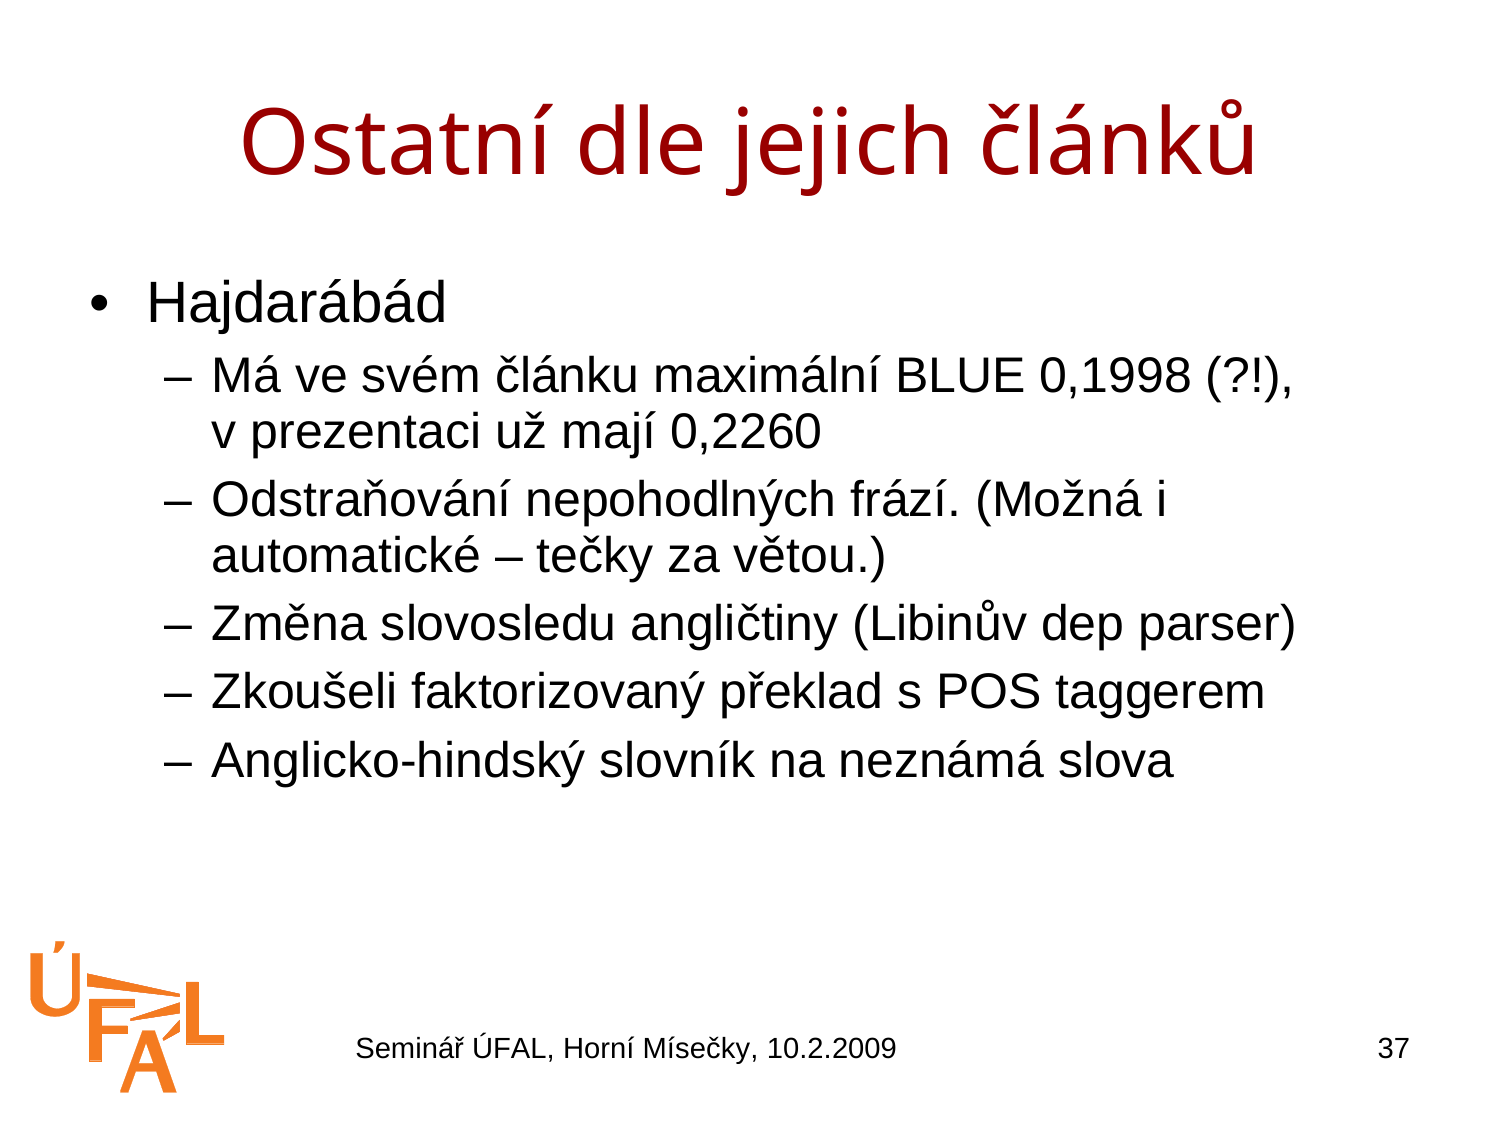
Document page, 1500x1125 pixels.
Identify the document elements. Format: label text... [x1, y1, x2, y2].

list Hajdarábád Má ve svém článku maximální BLUE 0,1998 (?!), v prezentaci už mají 0,2260 Odstraňování nepohodlných frází. (Možná i automatické – tečky za větou.) Změna slovosledu angličtiny (Libinův dep parser) Zkoušeli faktorizovaný překlad s POS taggerem Anglicko-hindský slovník na neznámá slova [75, 262, 1426, 1006]
title Ostatní dle jejich článků [75, 45, 1426, 233]
